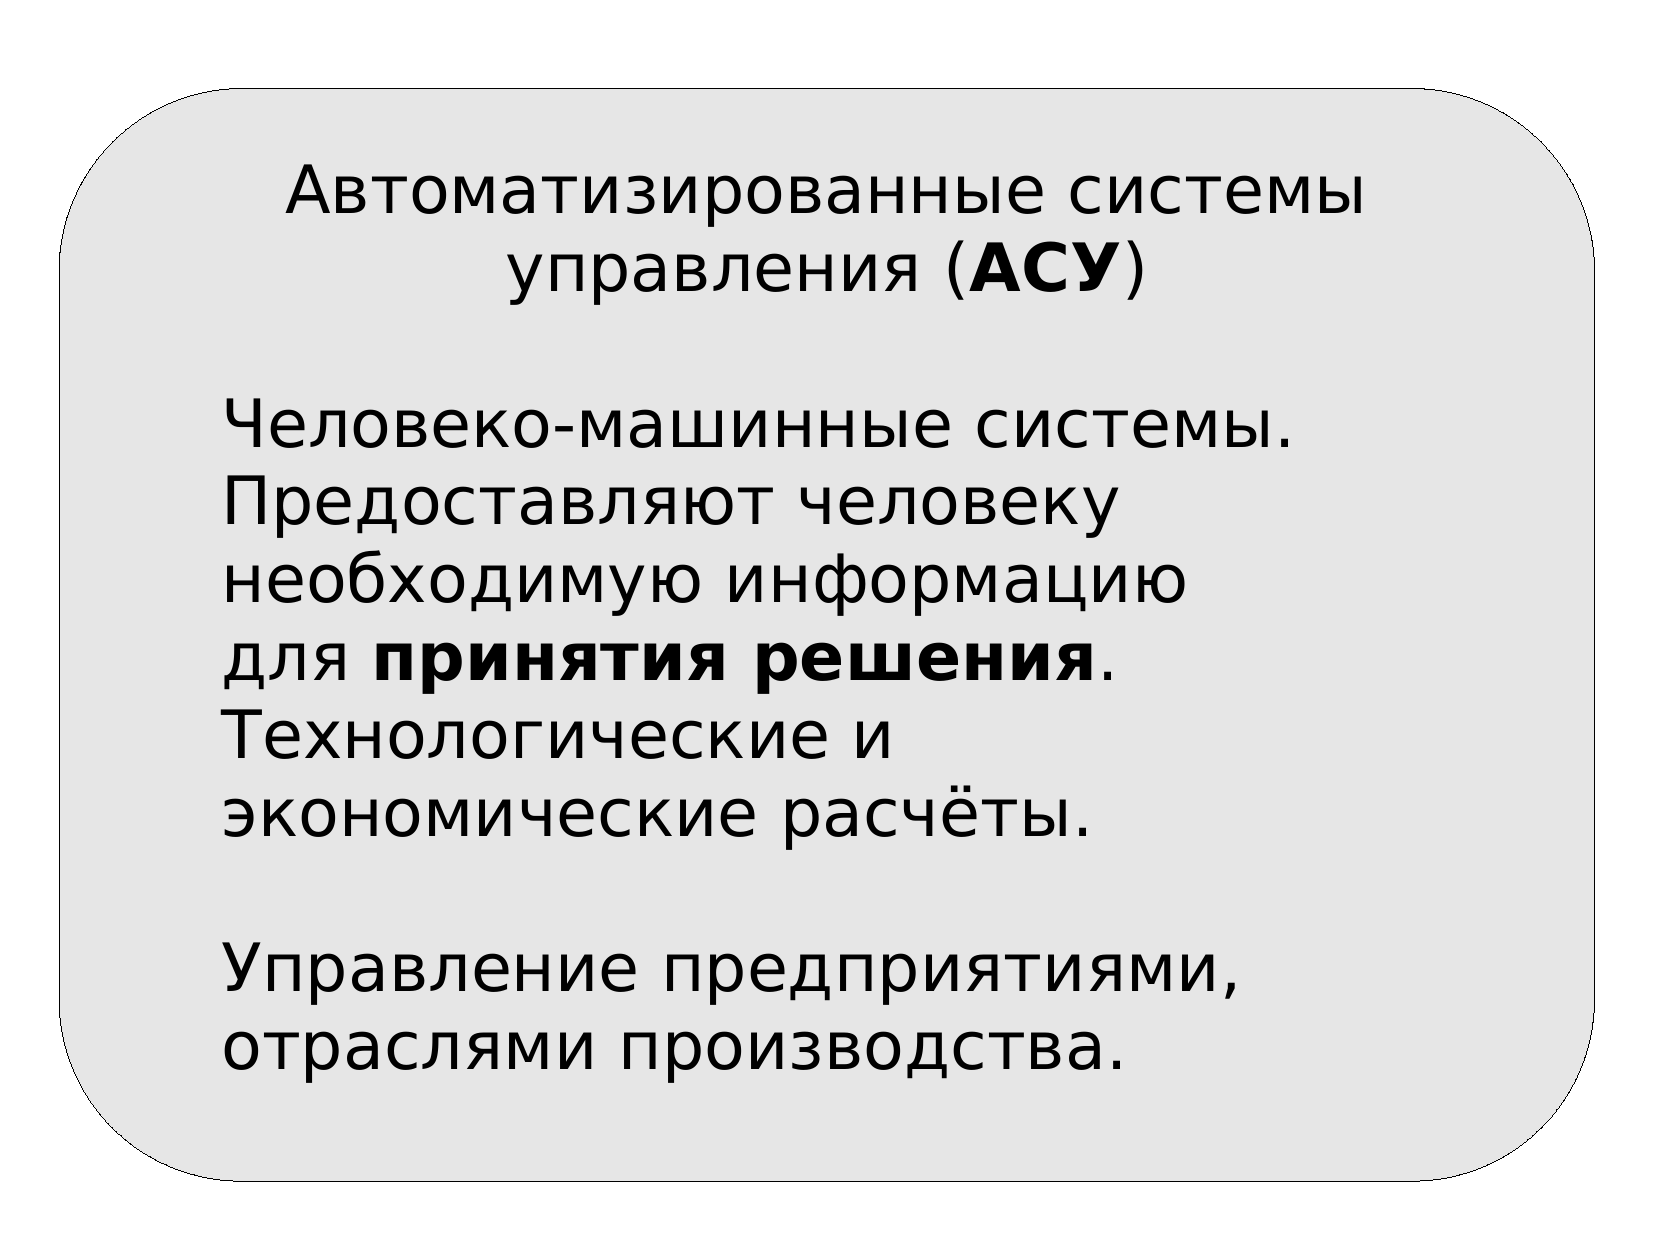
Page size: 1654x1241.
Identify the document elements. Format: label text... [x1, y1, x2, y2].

text_box Автоматизированные системы управления (АСУ) Человеко-машинные системы. Предоставляют человеку необходимую информацию для принятия решения. Технологические и экономические расчёты. Управление предприятиями, отраслями производства. [206, 144, 1447, 1171]
text_box [59, 88, 1595, 1182]
